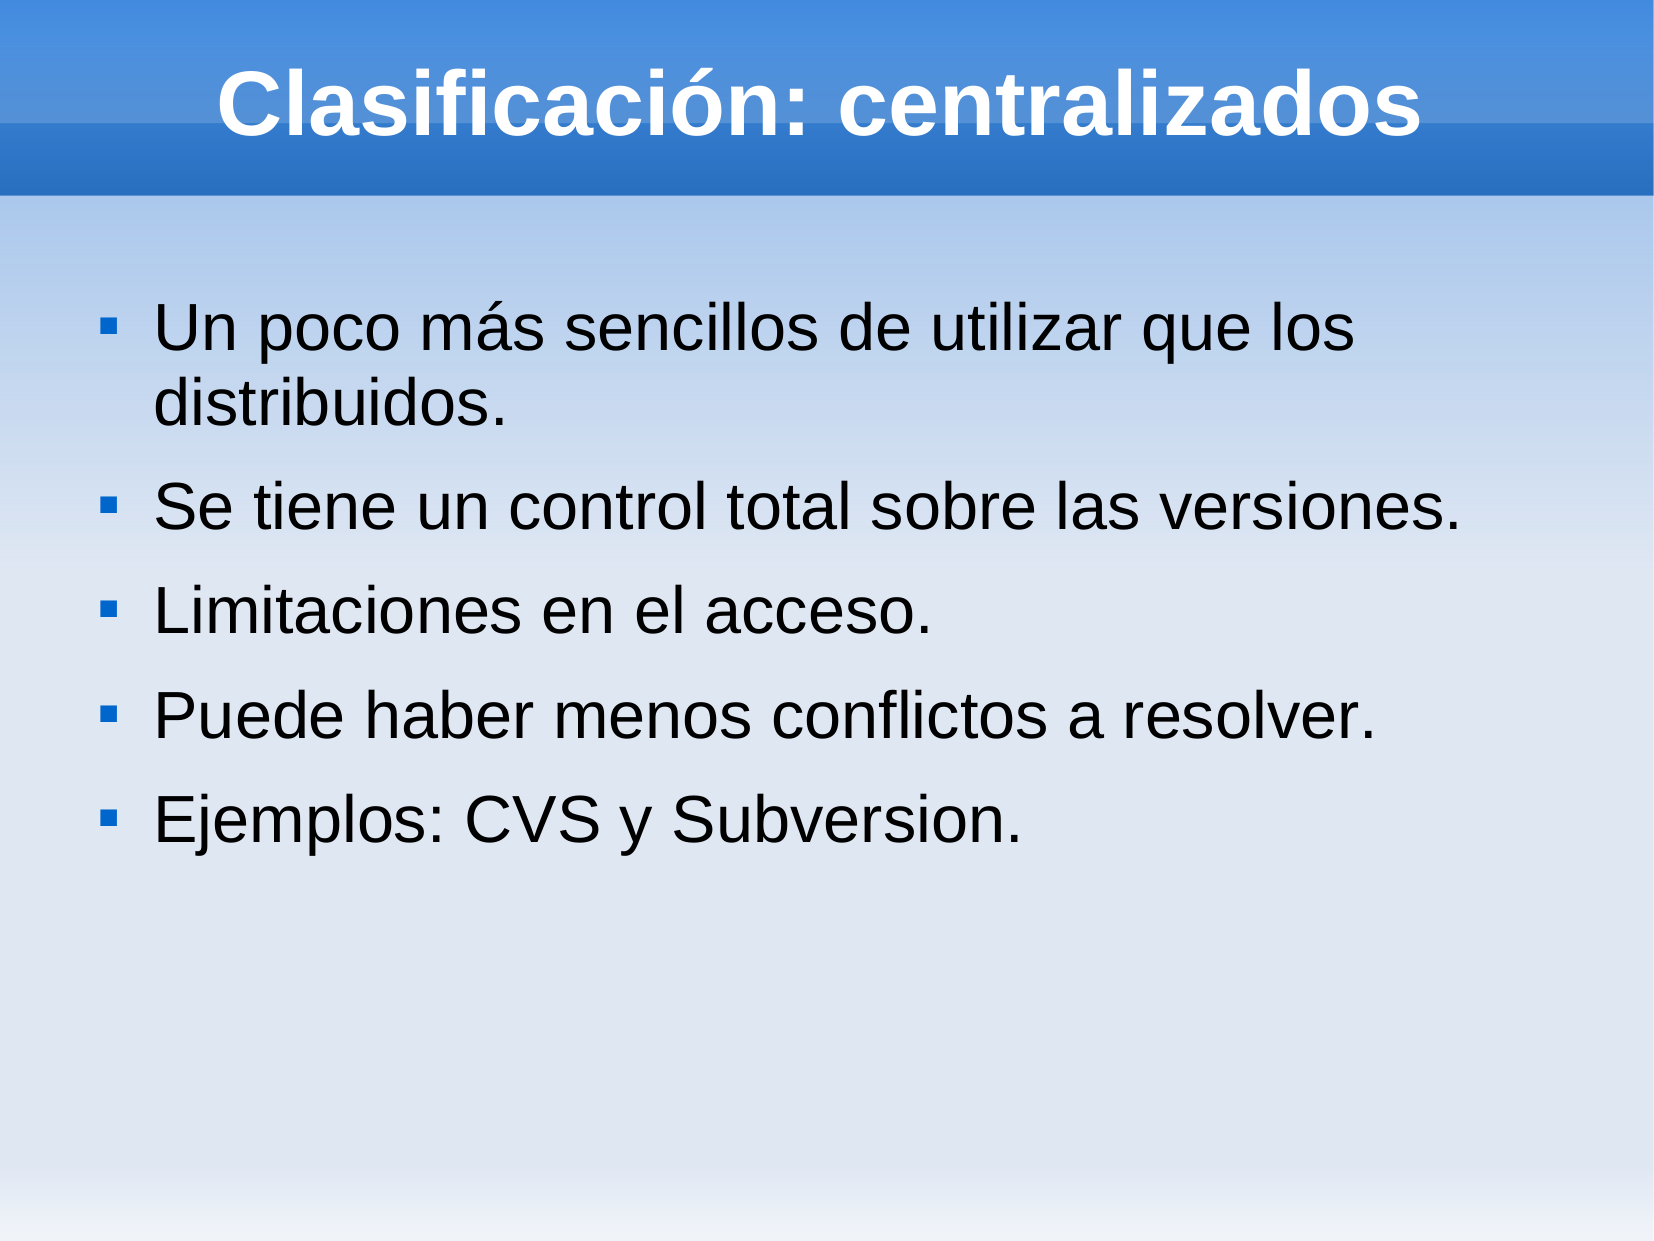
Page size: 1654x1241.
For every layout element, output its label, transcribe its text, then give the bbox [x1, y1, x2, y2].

picture [0, 0, 1654, 1241]
list Un poco más sencillos de utilizar que los distribuidos. Se tiene un control total sobre las versiones. Limitaciones en el acceso. Puede haber menos conflictos a resolver. Ejemplos: CVS y Subversion. [82, 290, 1571, 1094]
title Clasificación: centralizados [76, 7, 1565, 200]
